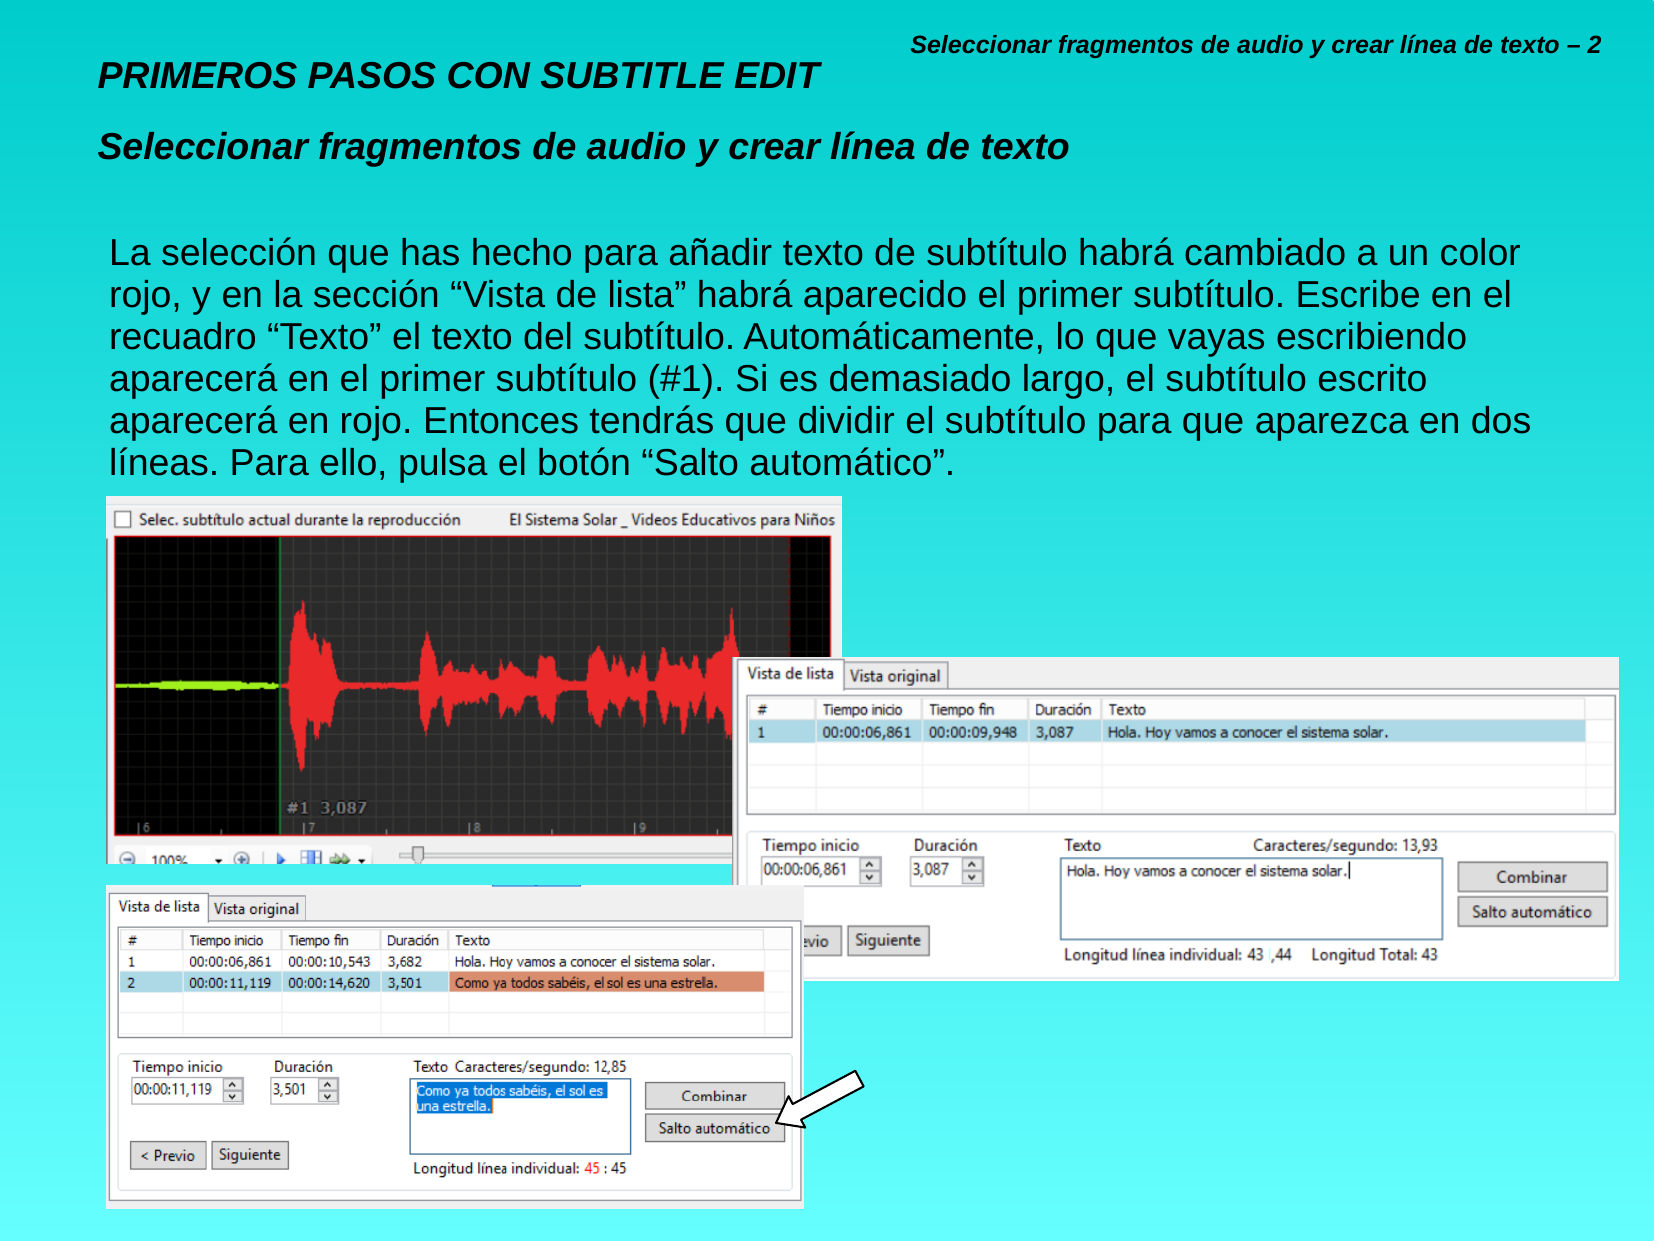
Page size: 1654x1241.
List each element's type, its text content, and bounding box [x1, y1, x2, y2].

text_box PRIMEROS PASOS CON SUBTITLE EDIT [82, 47, 922, 118]
picture [106, 496, 1619, 1210]
text_box Seleccionar fragmentos de audio y crear línea de texto [82, 118, 1146, 178]
text_box [776, 1070, 864, 1128]
text_box Seleccionar fragmentos de audio y crear línea de texto – 2 [874, 23, 1619, 94]
text_box La selección que has hecho para añadir texto de subtítulo habrá cambiado a un color rojo, y en la sección “Vista de lista” habrá aparecido el primer subtítulo. Escribe en el recuadro “Texto” el texto del subtítulo. Automáticamente, lo que vayas escribiendo aparecerá en el primer subtítulo (#1). Si es demasiado largo, el subtítulo escrito aparecerá en rojo. Entonces tendrás que dividir el subtítulo para que aparezca en dos líneas. Para ello, pulsa el botón “Salto automático”. [94, 224, 1571, 530]
